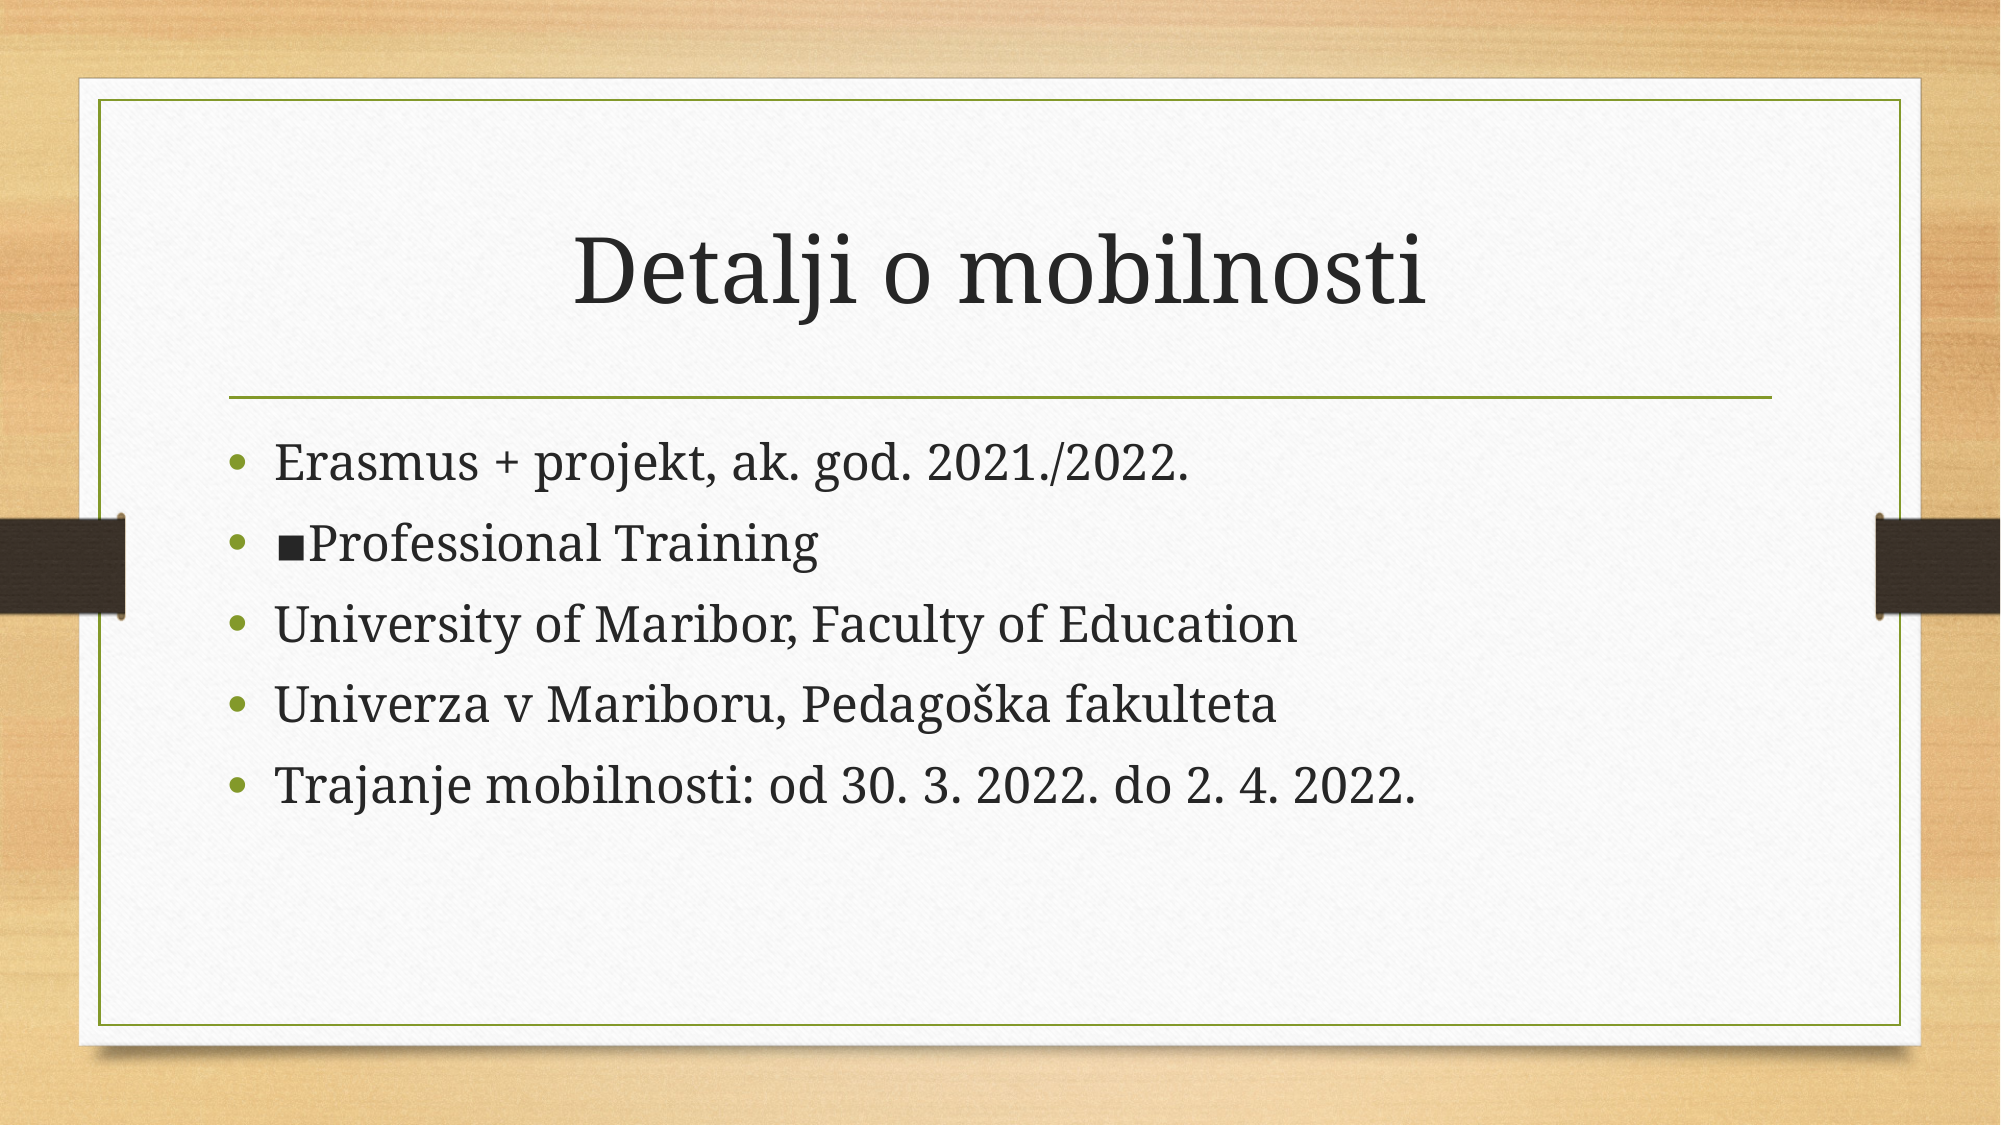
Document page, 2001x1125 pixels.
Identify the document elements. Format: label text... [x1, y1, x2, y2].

list Erasmus + projekt, ak. god. 2021./2022. ▪Professional Training University of Maribor, Faculty of Education Univerza v Mariboru, Pedagoška fakulteta Trajanje mobilnosti: od 30. 3. 2022. do 2. 4. 2022. [212, 419, 1788, 964]
title Detalji o mobilnosti [212, 161, 1788, 376]
